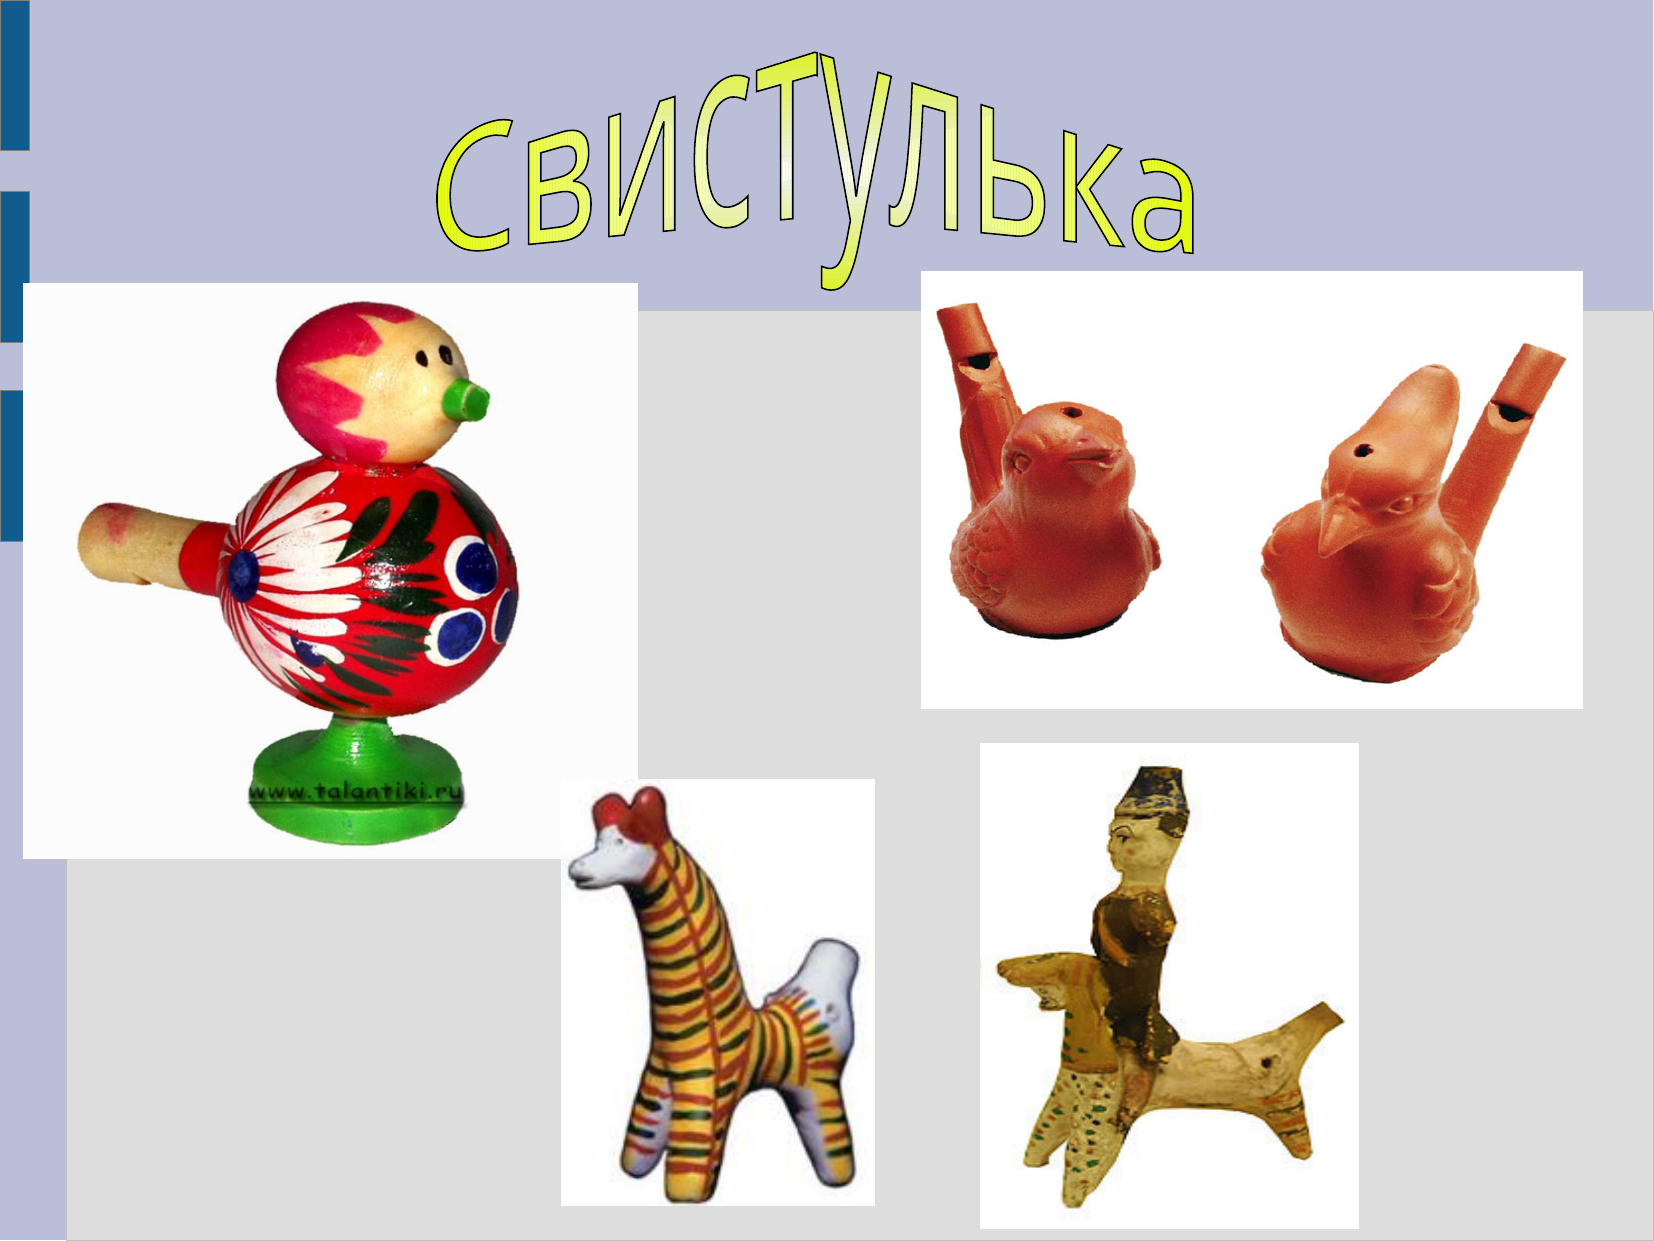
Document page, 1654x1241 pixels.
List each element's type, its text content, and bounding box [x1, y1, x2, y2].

picture [921, 271, 1583, 709]
text_box Свистулька [756, 52, 818, 220]
picture [23, 283, 875, 1206]
text_box Свистулька [694, 75, 750, 228]
text_box Свистулька [437, 119, 513, 251]
text_box Свистулька [981, 104, 1045, 237]
text_box Свистулька [889, 82, 958, 231]
text_box Свистулька [1132, 159, 1193, 254]
text_box Свистулька [528, 130, 592, 245]
text_box Свистулька [820, 54, 892, 291]
text_box Свистулька [1063, 130, 1125, 247]
text_box Свистулька [608, 96, 675, 237]
picture [980, 743, 1359, 1229]
